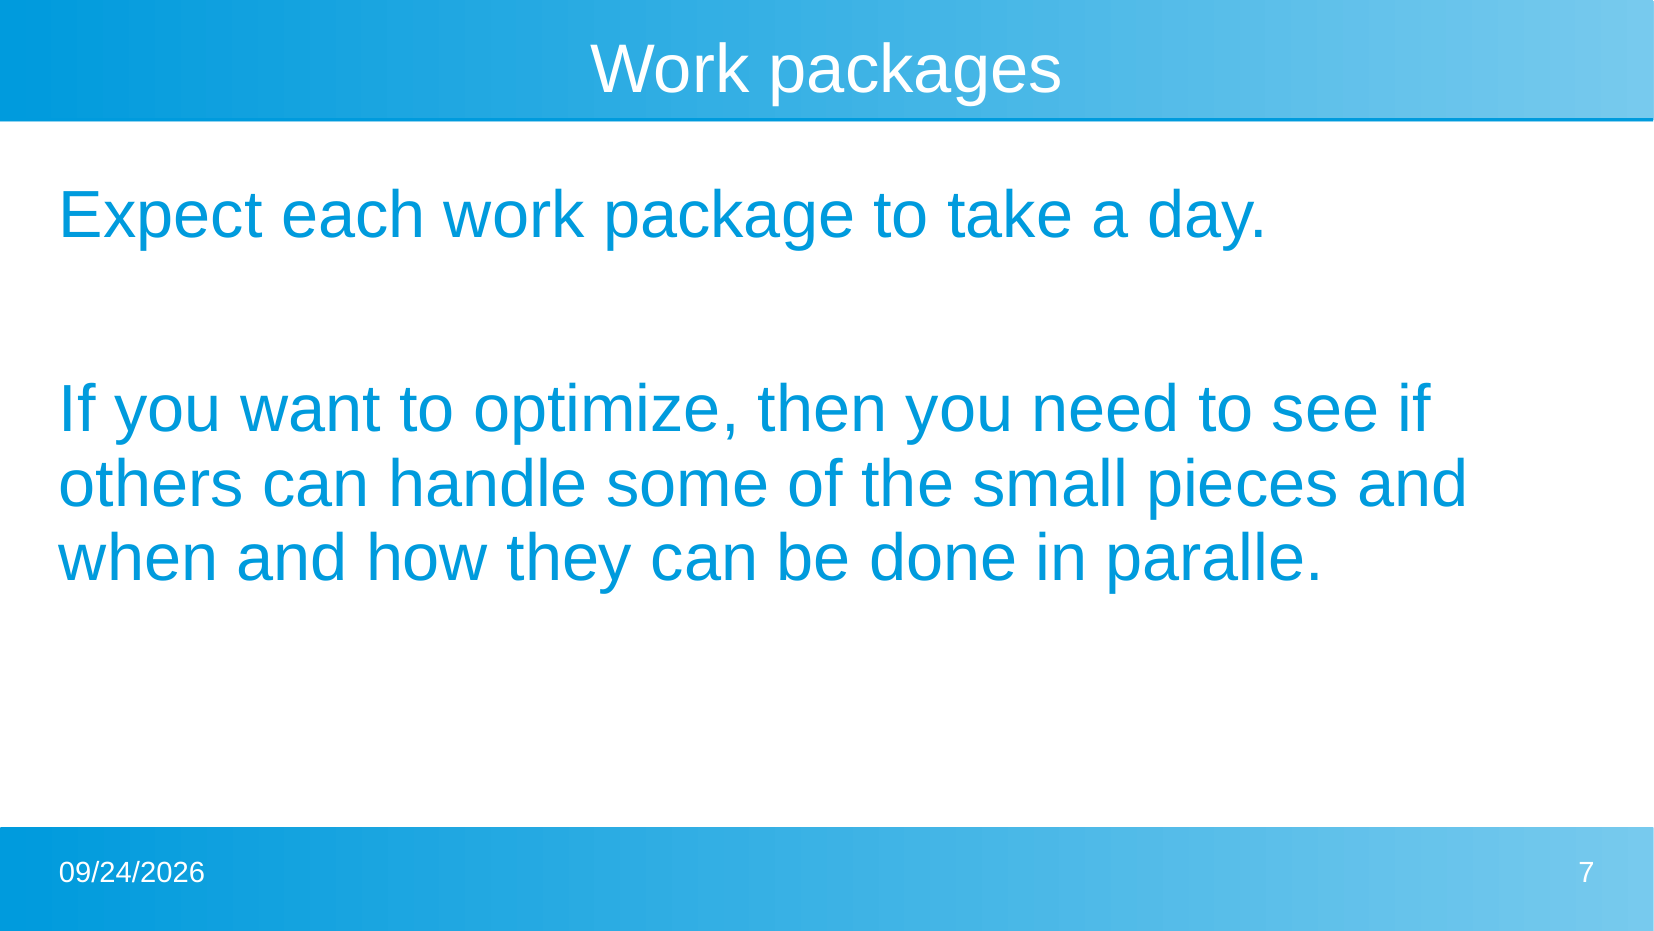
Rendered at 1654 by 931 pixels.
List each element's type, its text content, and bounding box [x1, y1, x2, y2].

list Expect each work package to take a day. If you want to optimize, then you need to see if others can handle some of the small pieces and when and how they can be done in paralle. [59, 177, 1595, 768]
title Work packages [59, 29, 1595, 108]
